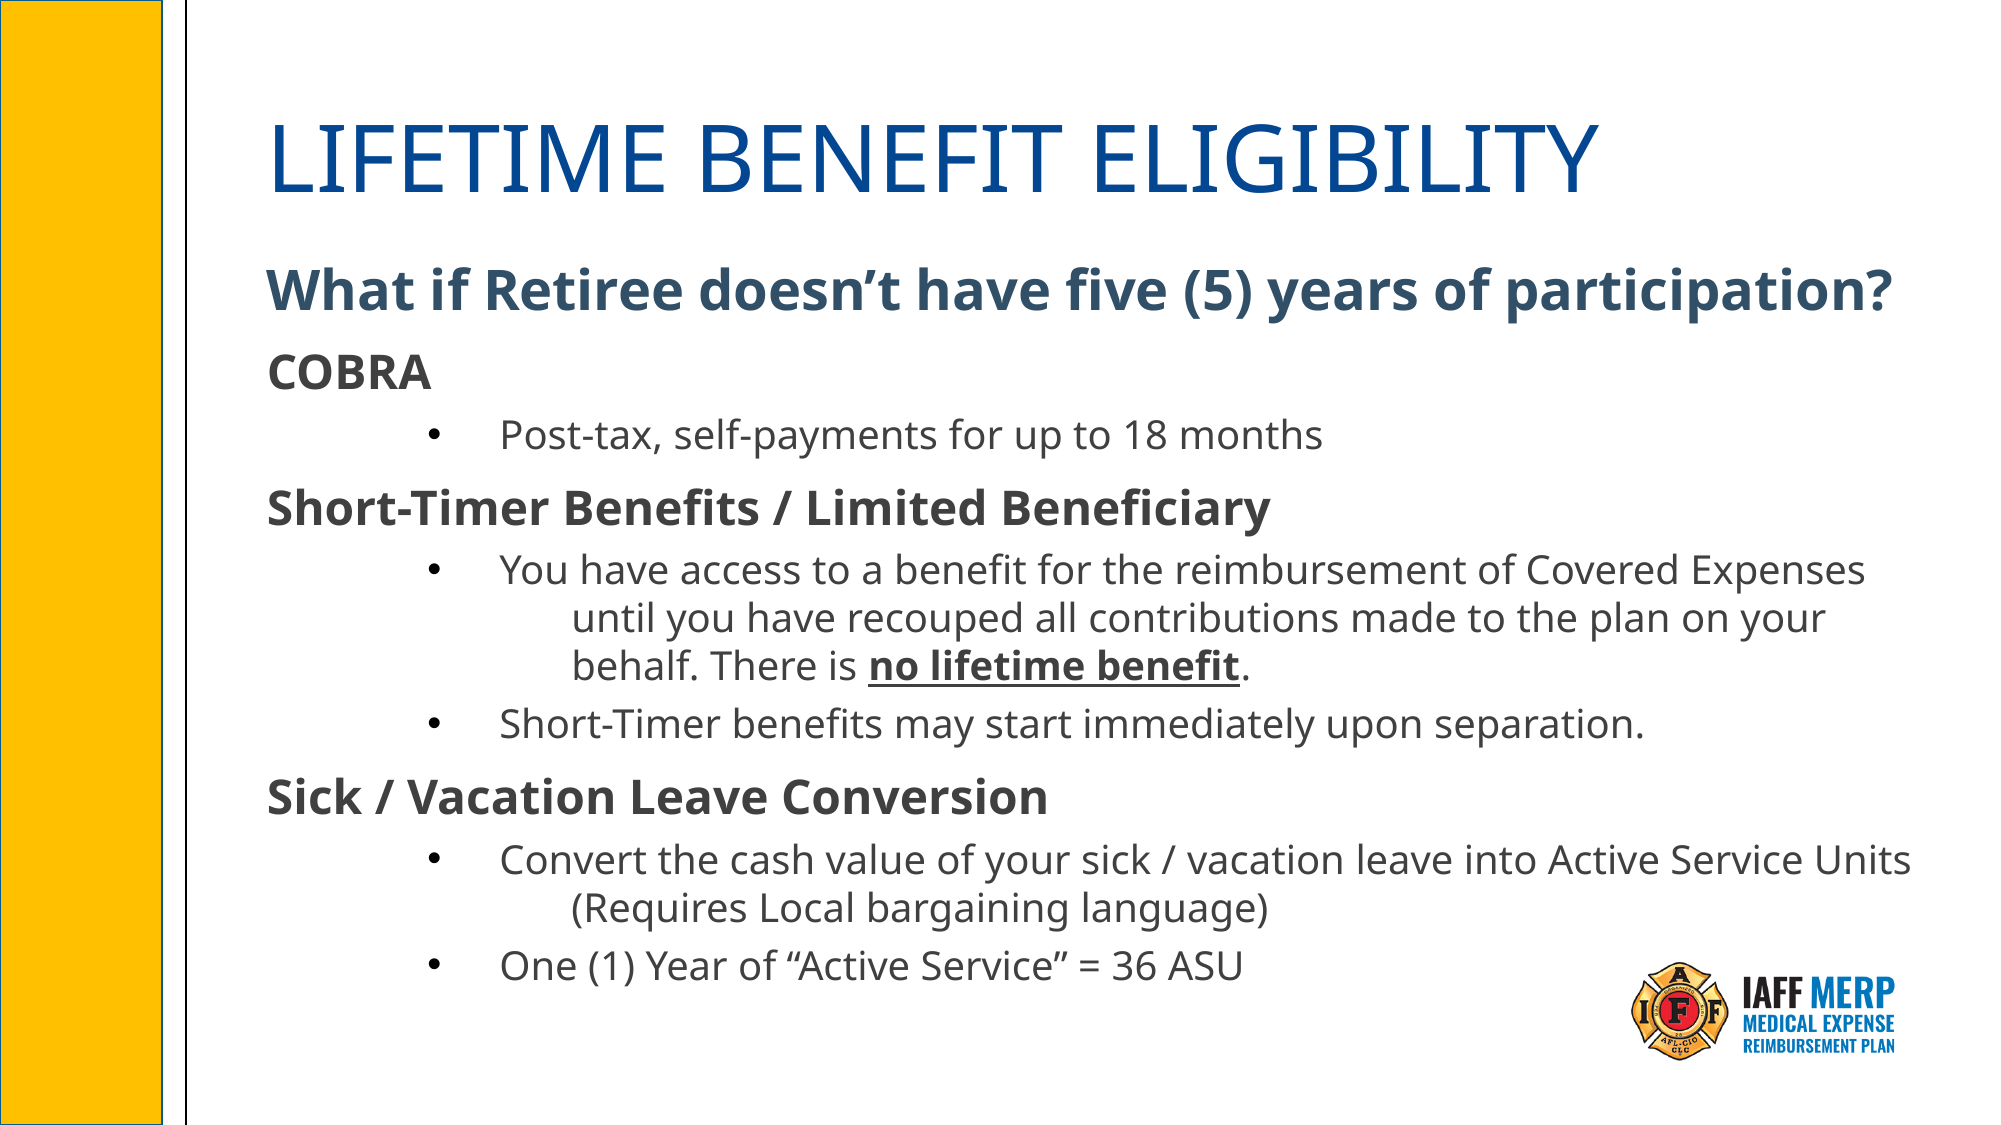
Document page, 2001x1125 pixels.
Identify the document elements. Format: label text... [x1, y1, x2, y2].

list What if Retiree doesn’t have five (5) years of participation? COBRA Post-tax, self-payments for up to 18 months Short-Timer Benefits / Limited Beneficiary You have access to a benefit for the reimbursement of Covered Expenses until you have recouped all contributions made to the plan on your behalf. There is no lifetime benefit. Short-Timer benefits may start immediately upon separation. Sick / Vacation Leave Conversion Convert the cash value of your sick / vacation leave into Active Service Units (Requires Local bargaining language) One (1) Year of “Active Service” = 36 ASU [243, 251, 1906, 1048]
text_box [0, 0, 162, 1125]
title Lifetime benefit eligibility [266, 55, 1930, 221]
picture [1620, 1048, 1906, 1070]
